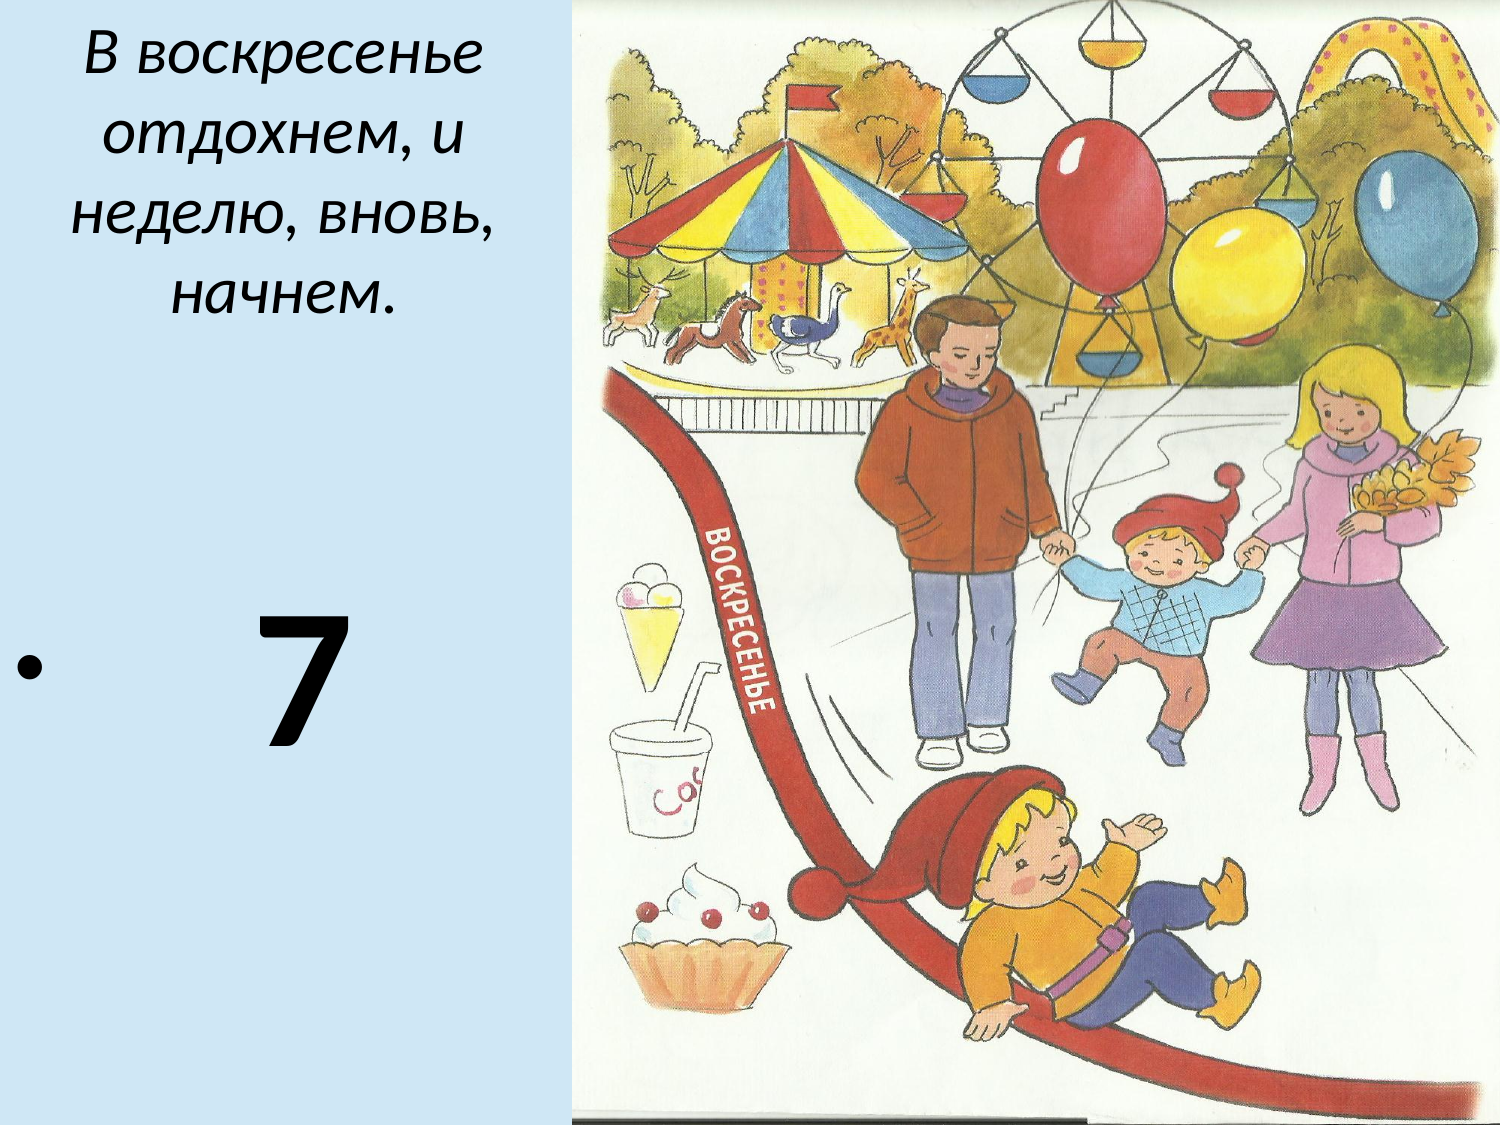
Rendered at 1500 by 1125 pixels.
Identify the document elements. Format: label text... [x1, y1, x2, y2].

list 7 [0, 538, 569, 1125]
picture [572, 0, 1500, 1125]
title В воскресенье отдохнем, и неделю, вновь, начнем. [0, 0, 569, 492]
